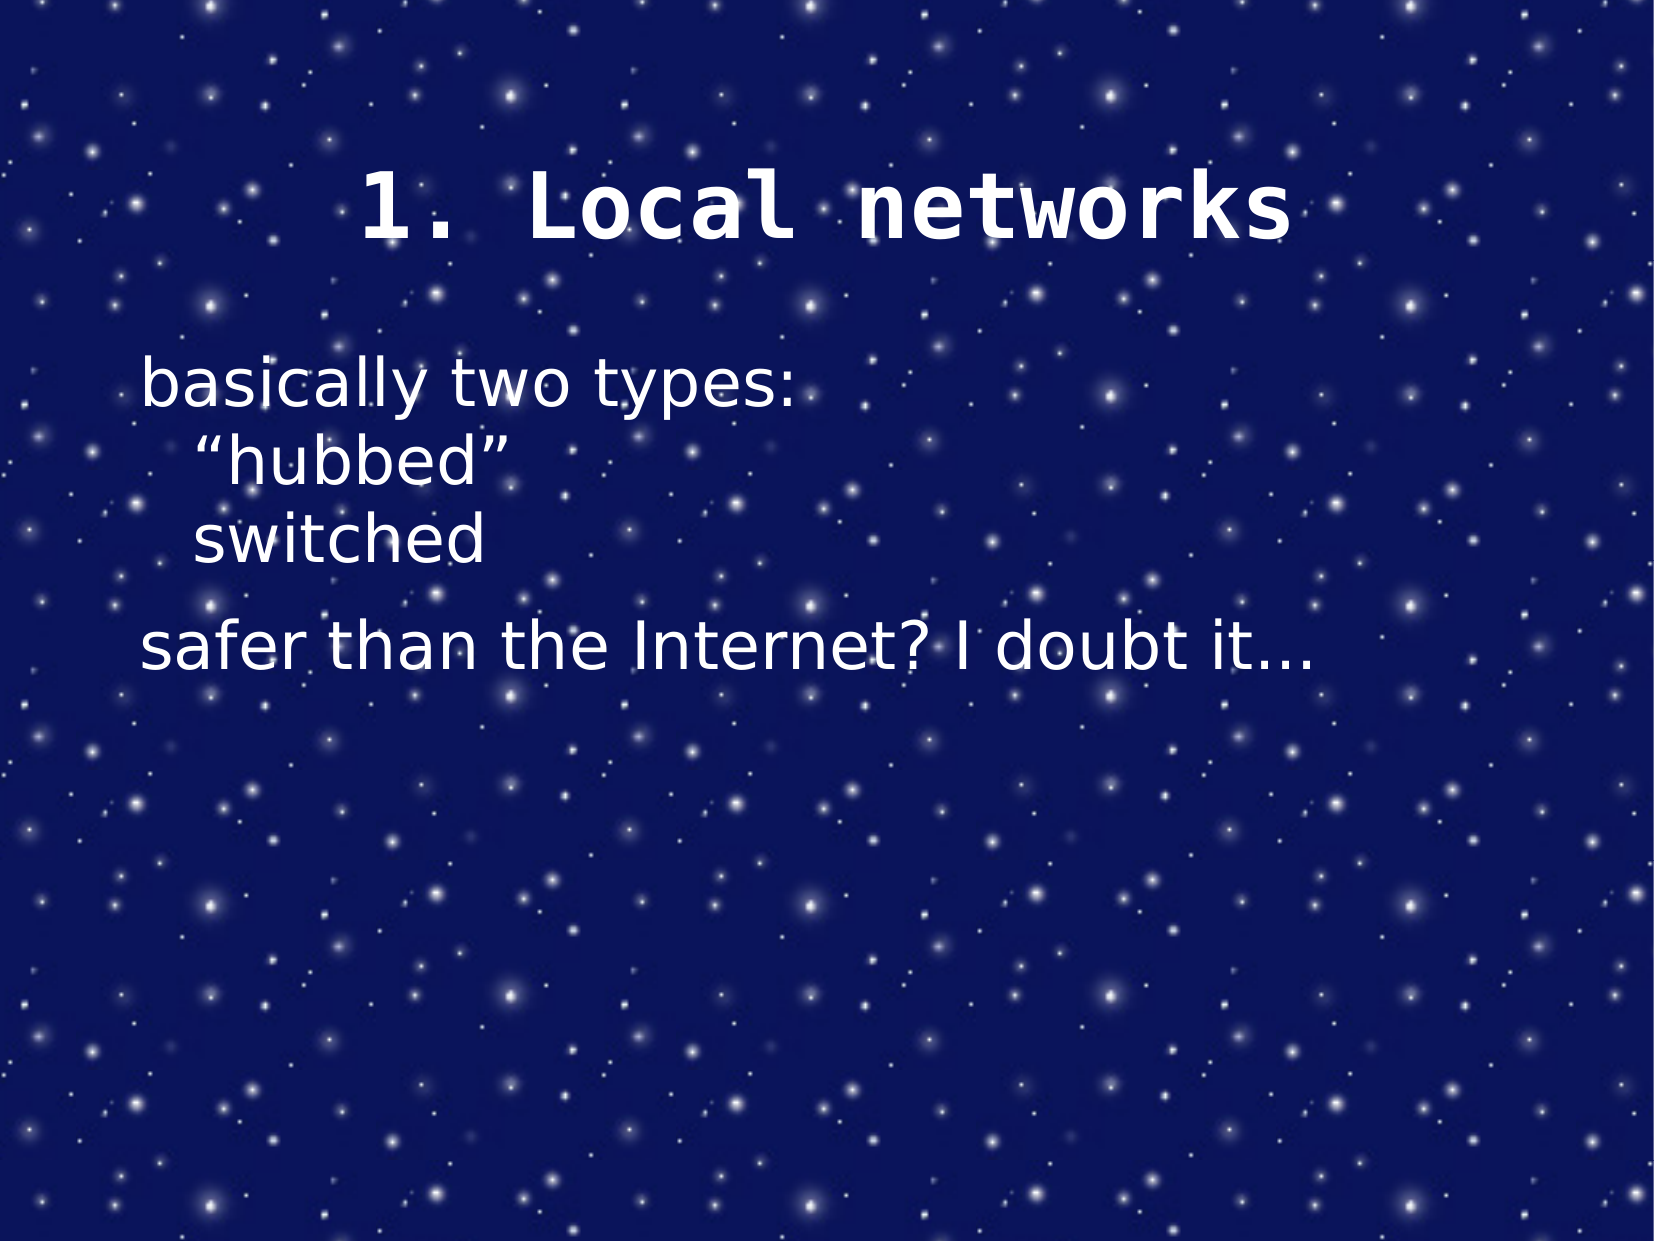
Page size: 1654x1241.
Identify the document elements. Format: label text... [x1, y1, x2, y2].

picture [0, 0, 1654, 1241]
list basically two types: “hubbed” switched safer than the Internet? I doubt it... [121, 344, 1534, 1127]
title 1. Local networks [121, 102, 1534, 310]
